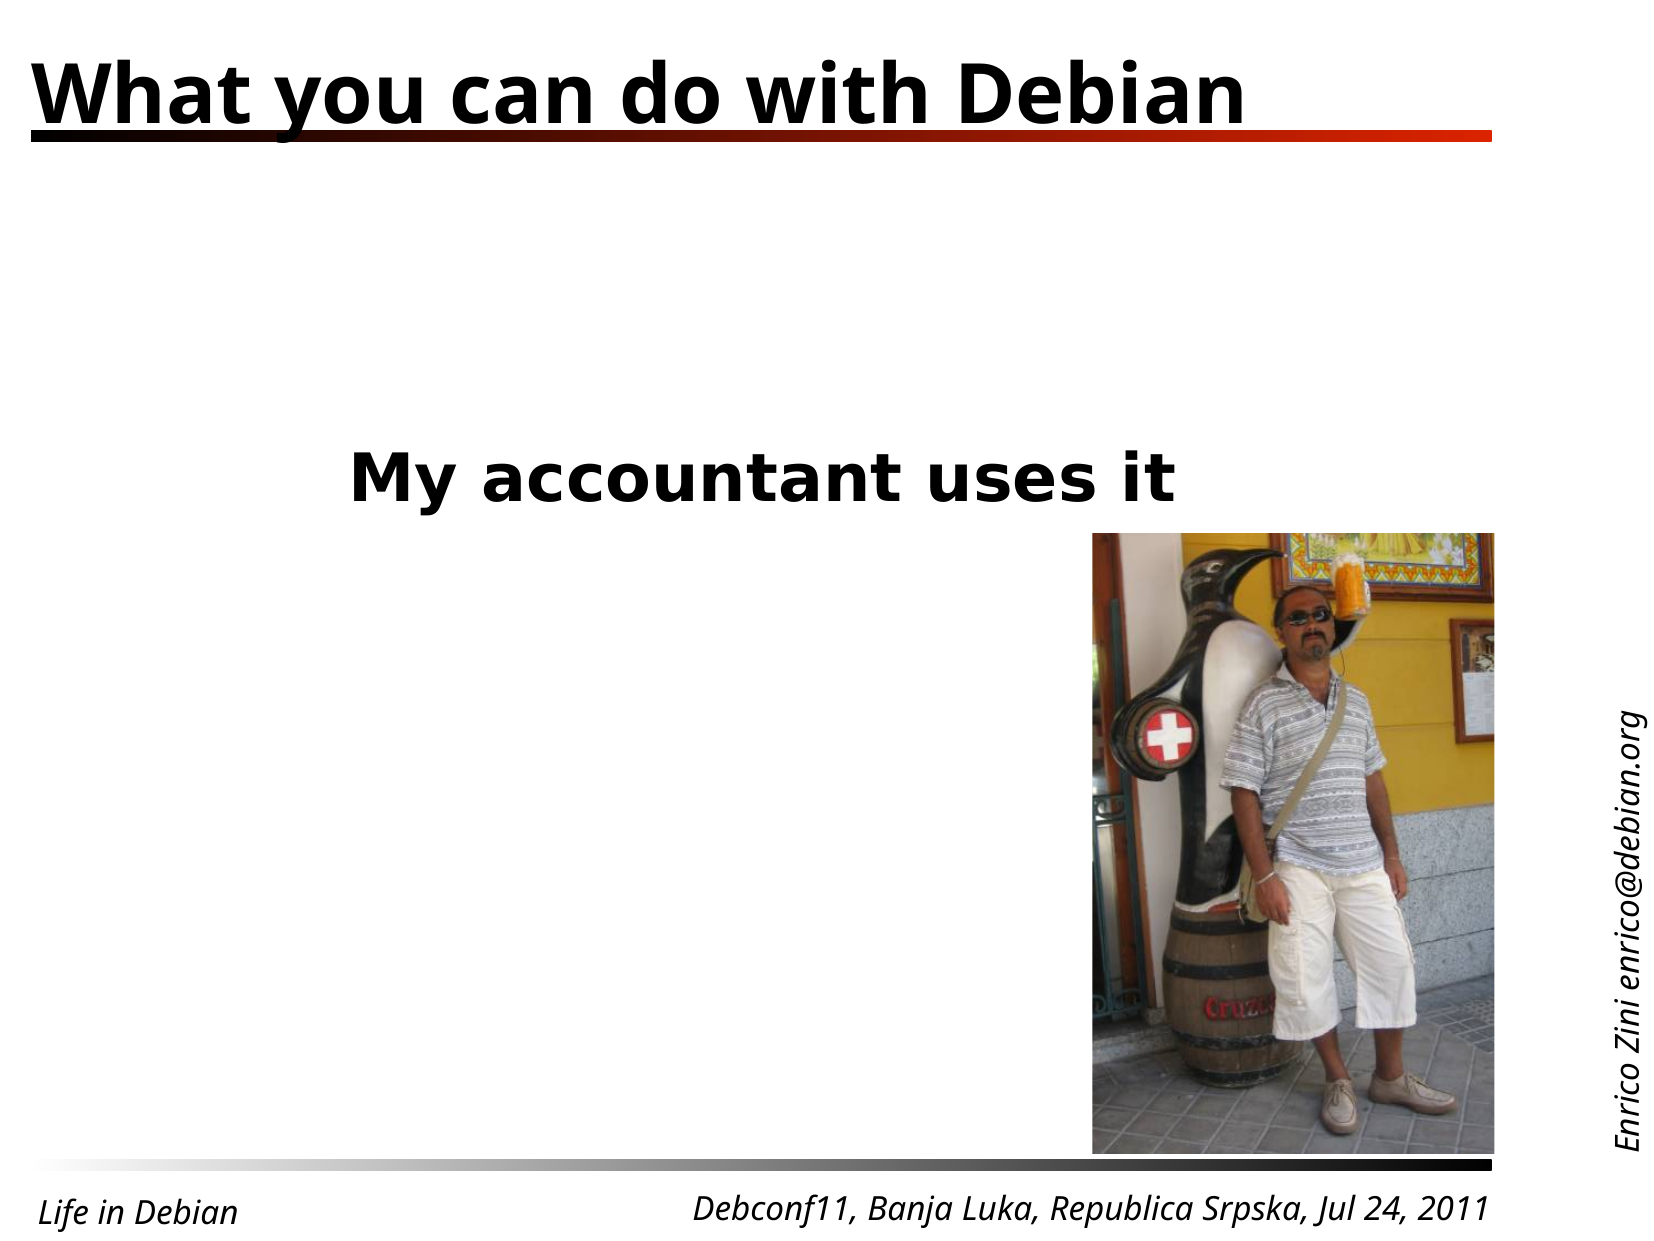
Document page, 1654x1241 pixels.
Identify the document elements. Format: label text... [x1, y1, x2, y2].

text_box What you can do with Debian [31, 34, 1438, 168]
picture [1092, 533, 1495, 1154]
text_box My accountant uses it [30, 439, 1495, 518]
